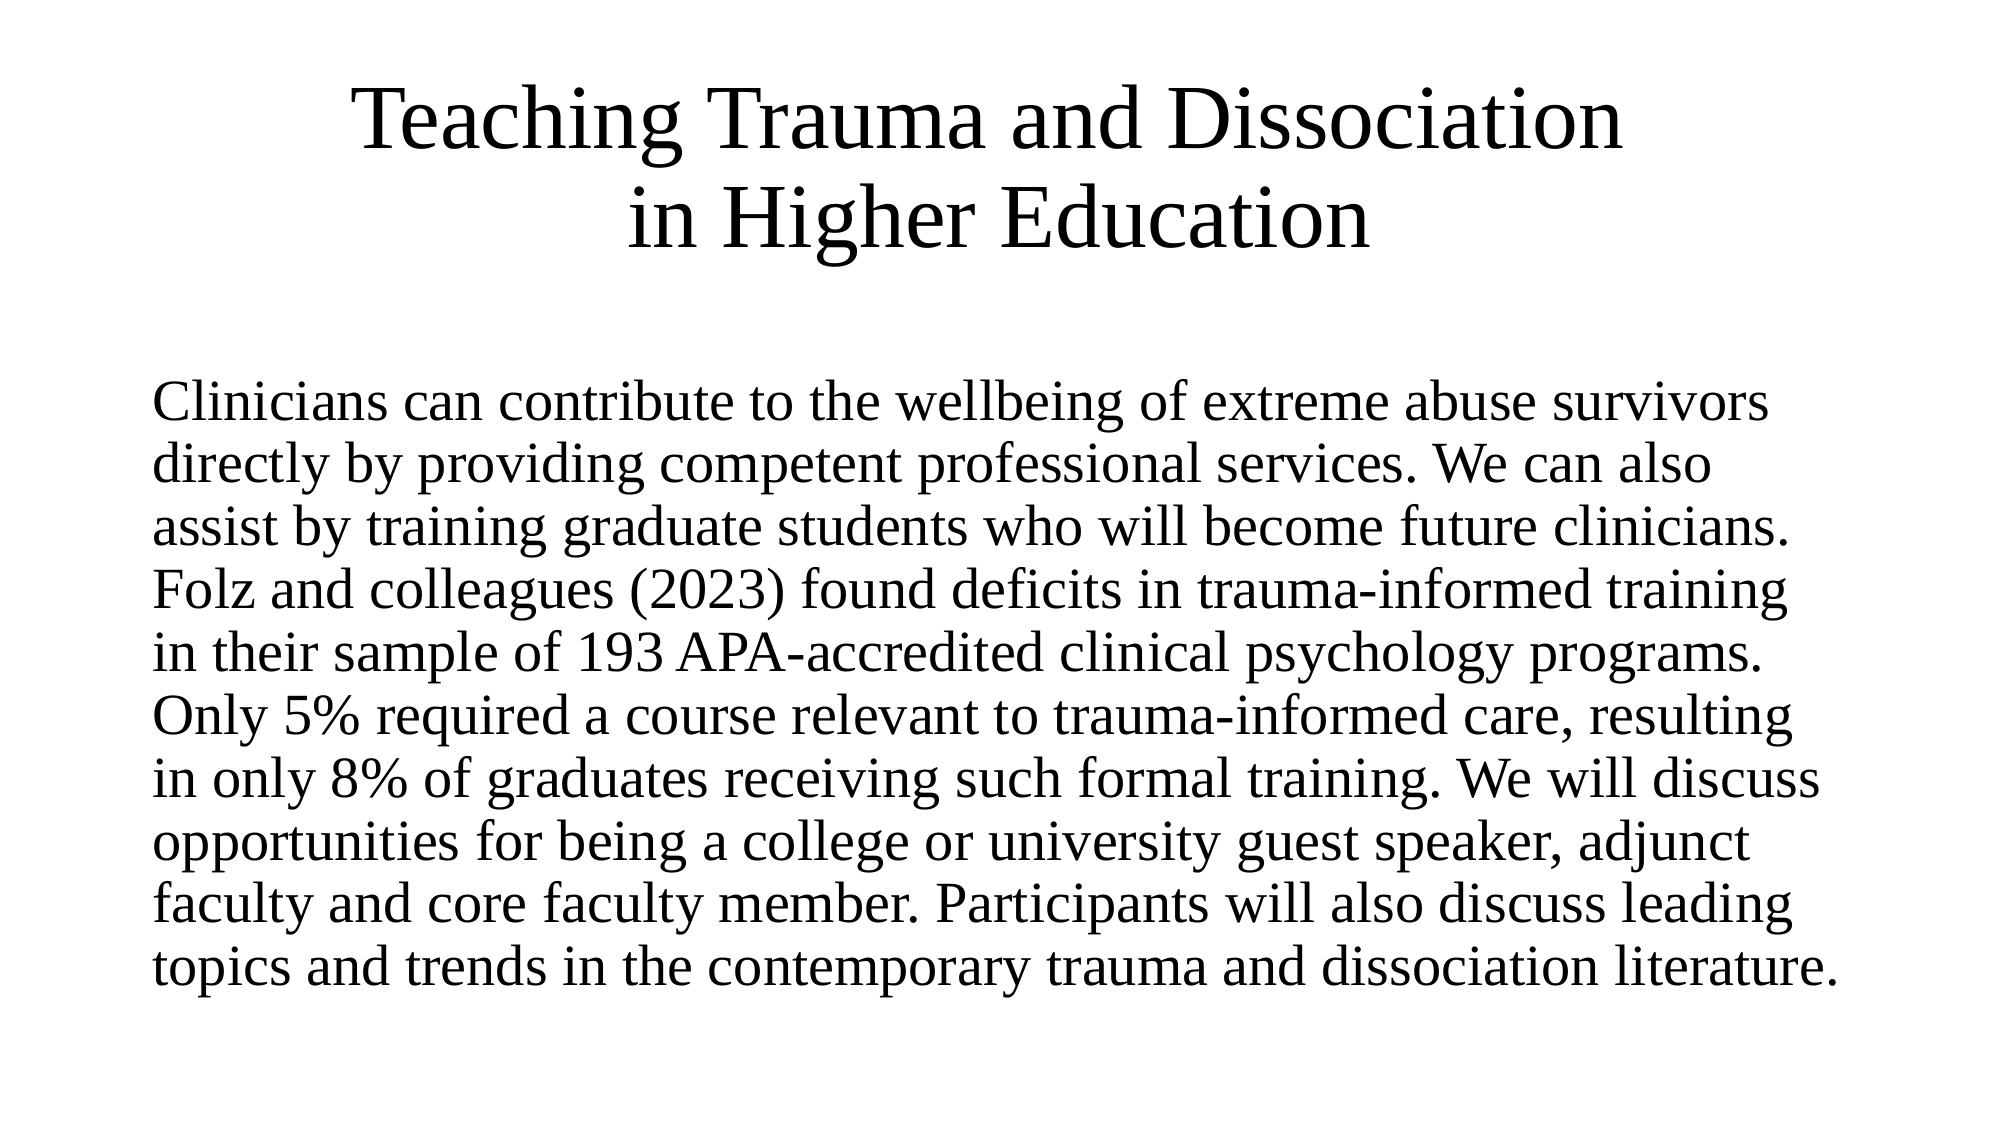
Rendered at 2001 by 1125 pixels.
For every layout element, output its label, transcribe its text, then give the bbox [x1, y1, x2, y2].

list Clinicians can contribute to the wellbeing of extreme abuse survivors directly by providing competent professional services. We can also assist by training graduate students who will become future clinicians. Folz and colleagues (2023) found deficits in trauma-informed training in their sample of 193 APA-accredited clinical psychology programs. Only 5% required a course relevant to trauma-informed care, resulting in only 8% of graduates receiving such formal training. We will discuss opportunities for being a college or university guest speaker, adjunct faculty and core faculty member. Participants will also discuss leading topics and trends in the contemporary trauma and dissociation literature. [137, 299, 1863, 1014]
title Teaching Trauma and Dissociation in Higher Education [137, 59, 1863, 278]
